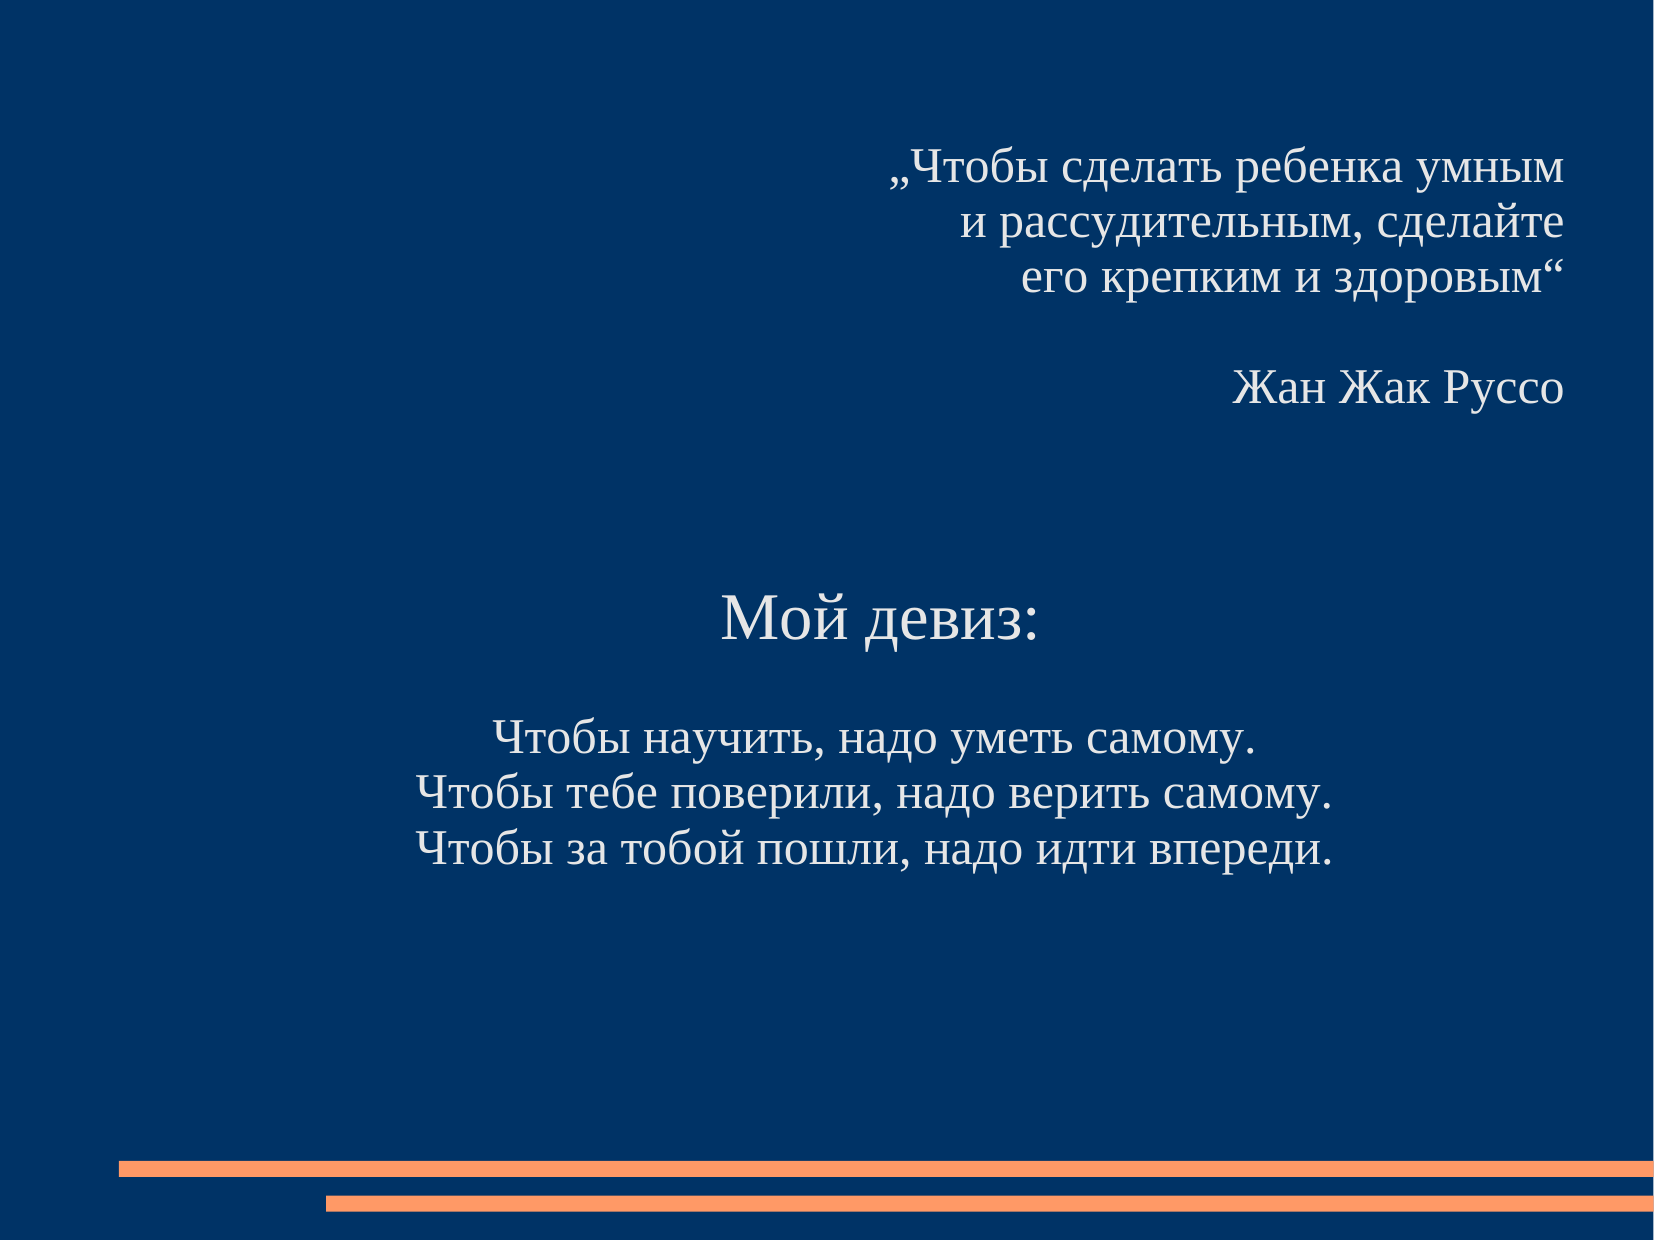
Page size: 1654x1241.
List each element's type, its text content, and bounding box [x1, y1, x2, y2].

title [121, 46, 1534, 254]
list „Чтобы сделать ребенка умным и рассудительным, сделайте его крепким и здоровым“ Жан Жак Руссо Мой девиз: Чтобы научить, надо уметь самому. Чтобы тебе поверили, надо верить самому. Чтобы за тобой пошли, надо идти впереди. [125, 137, 1565, 1123]
